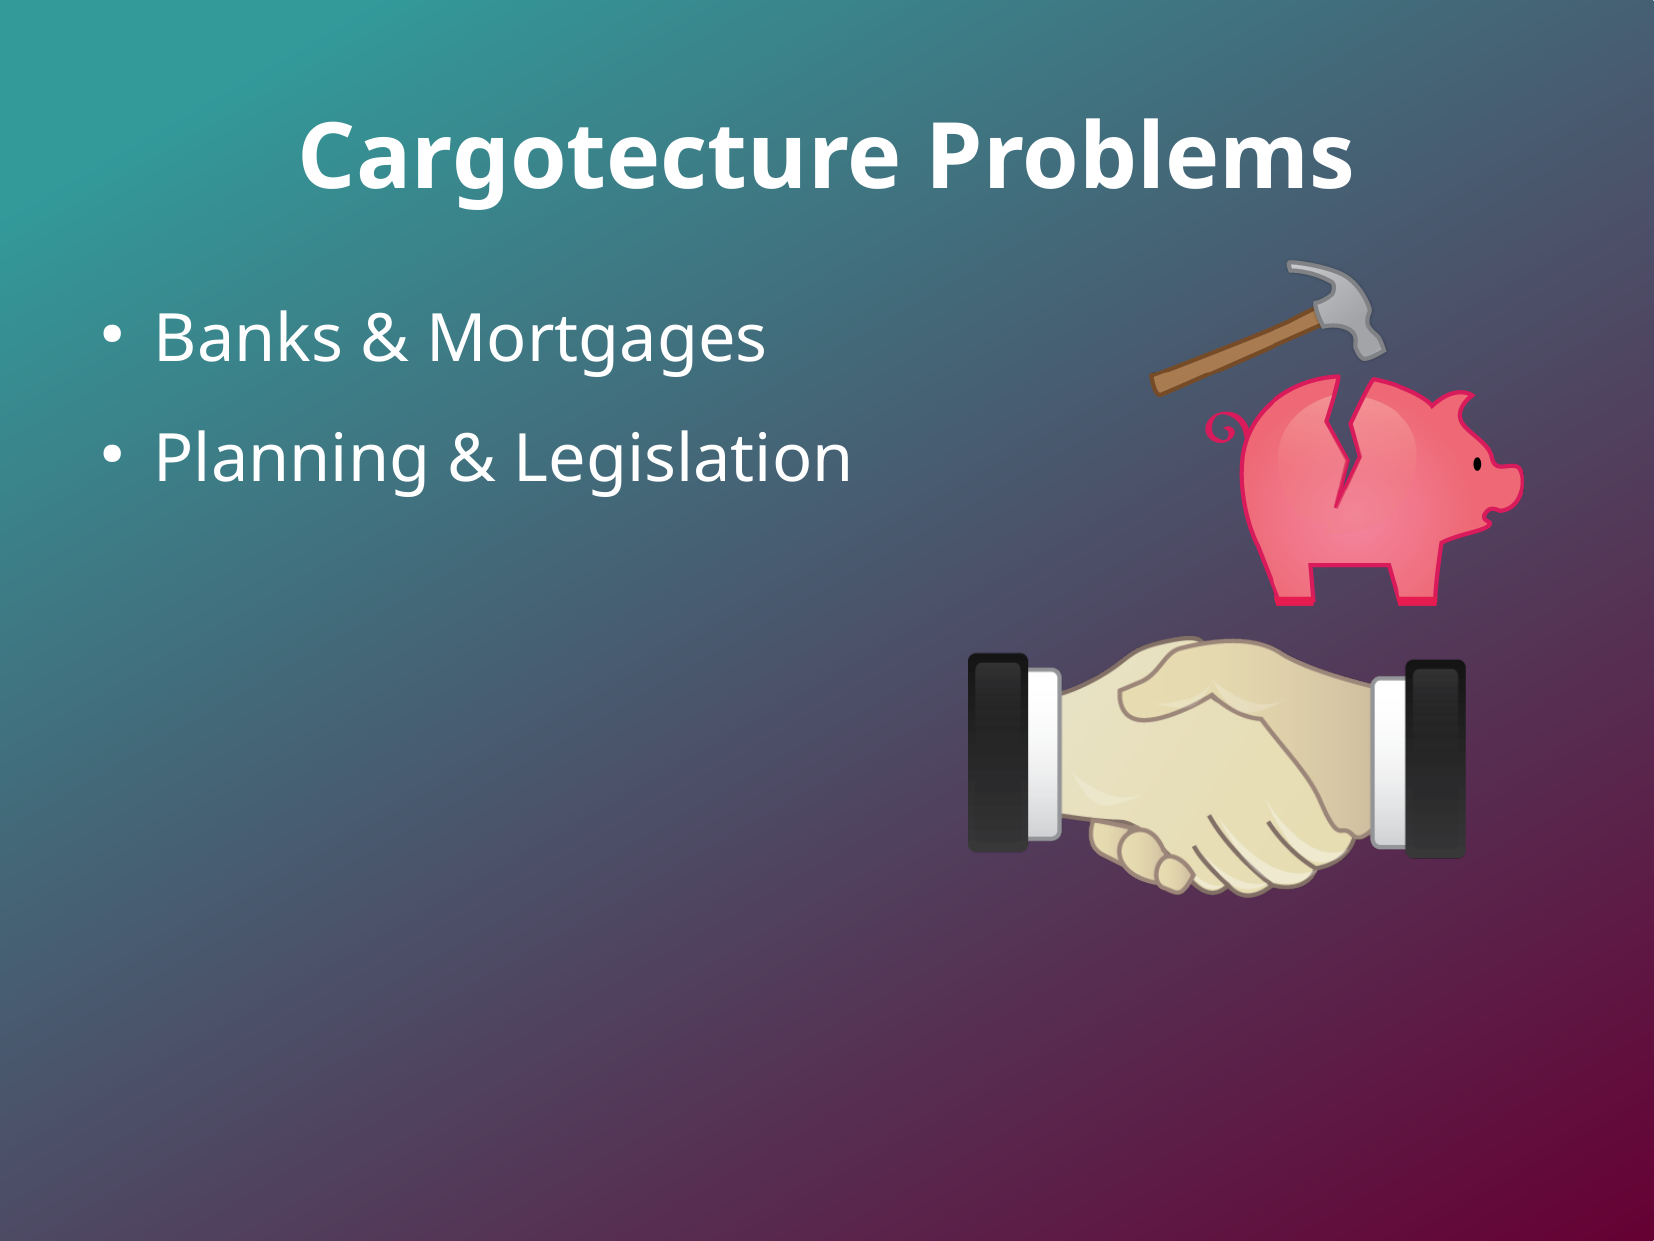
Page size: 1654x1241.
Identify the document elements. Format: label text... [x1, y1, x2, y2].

list Banks & Mortgages Planning & Legislation [82, 290, 1571, 1109]
title Cargotecture Problems [82, 49, 1571, 257]
picture [968, 636, 1466, 898]
picture [1149, 256, 1524, 606]
